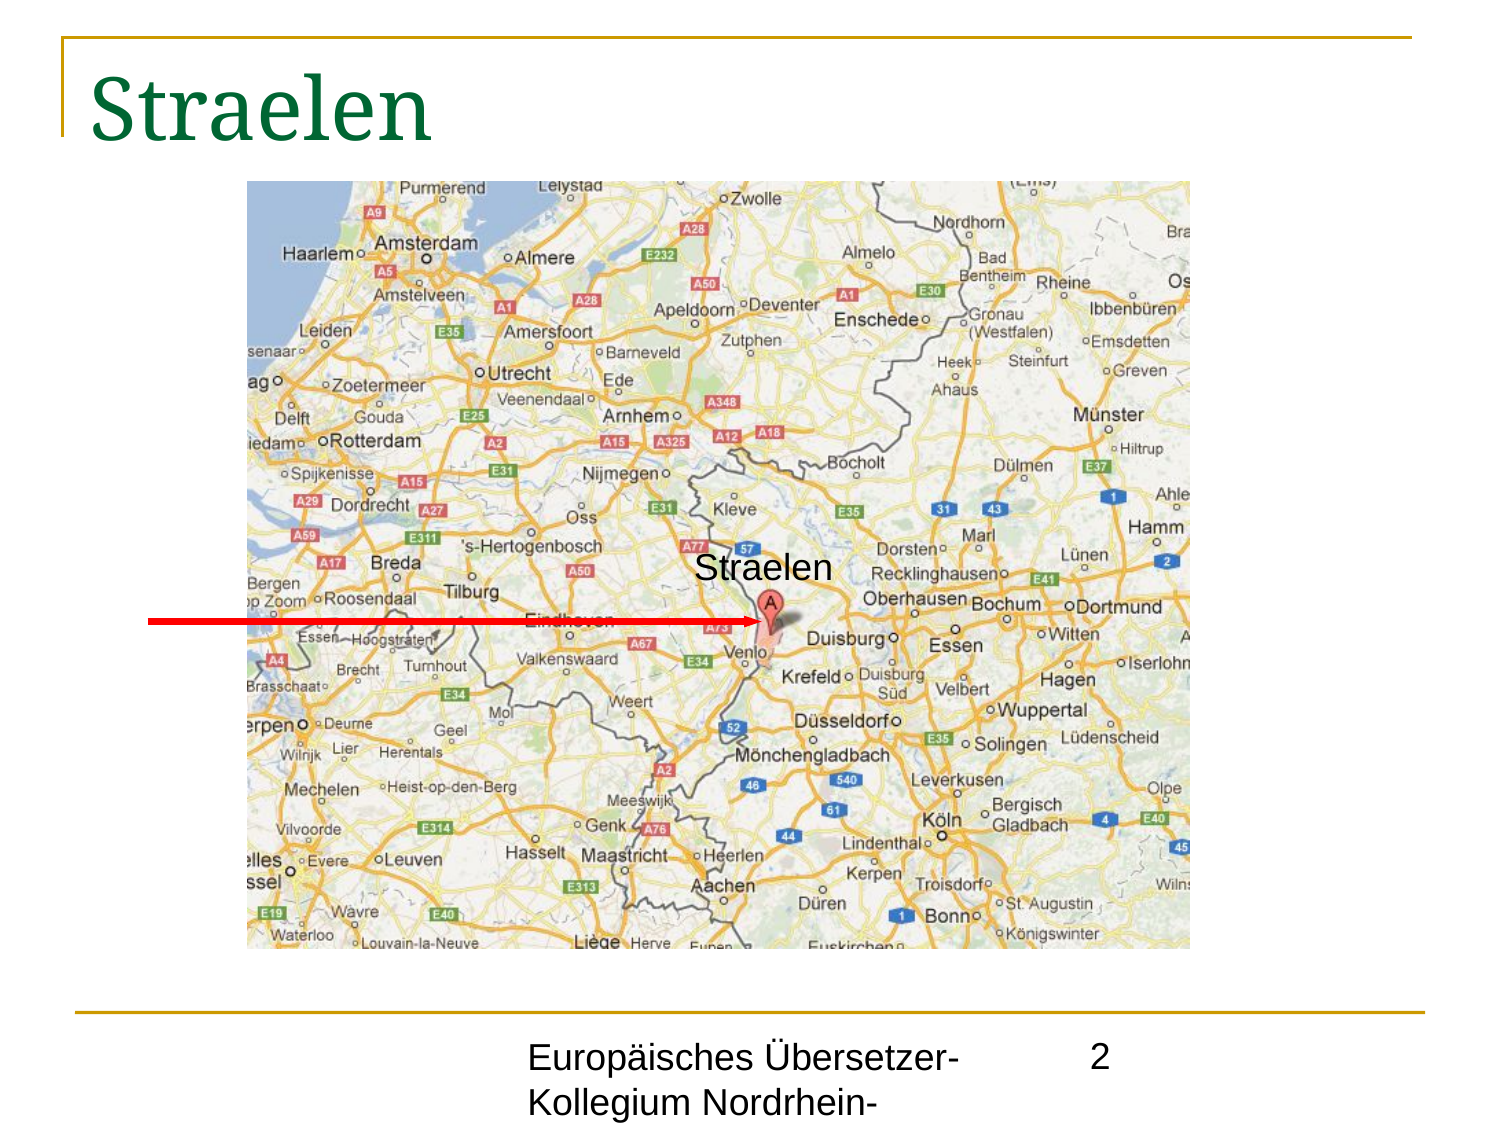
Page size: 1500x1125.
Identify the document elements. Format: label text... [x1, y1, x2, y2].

text_box [1074, 1024, 1425, 1100]
title Straelen [75, 45, 1425, 233]
text_box Straelen [679, 538, 880, 596]
text_box Europäisches Übersetzer-Kollegium Nordrhein-Westfalen in Straelen [512, 1025, 988, 1100]
picture [247, 181, 1190, 949]
